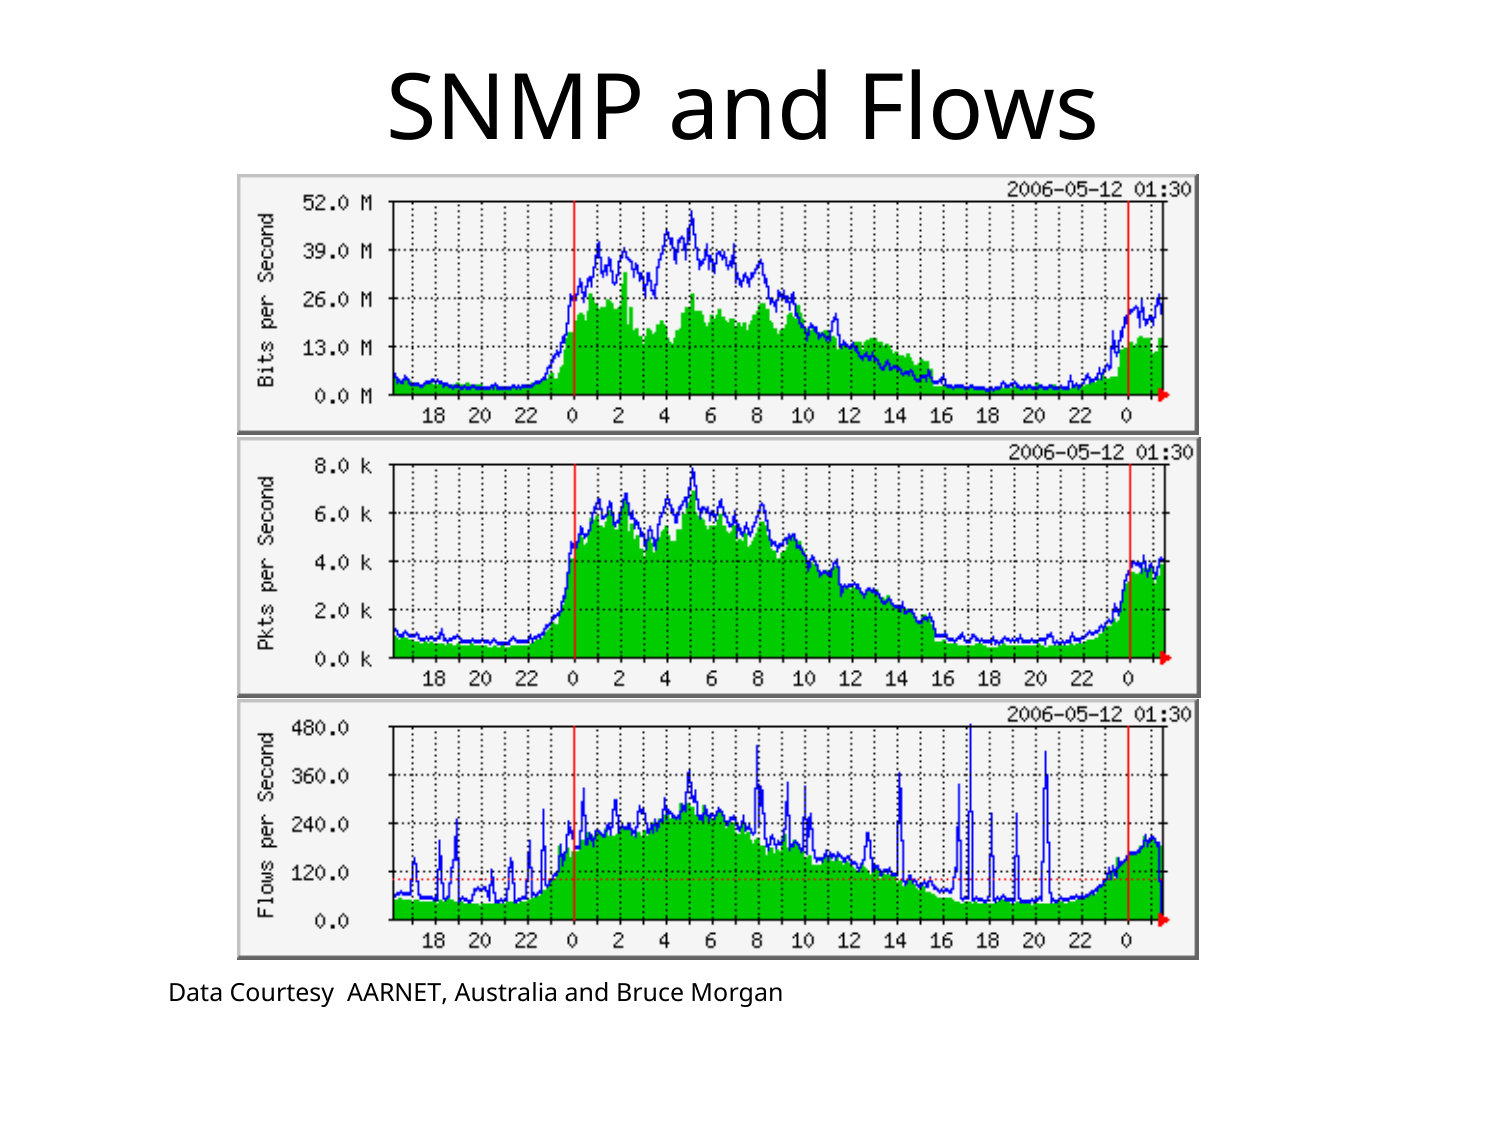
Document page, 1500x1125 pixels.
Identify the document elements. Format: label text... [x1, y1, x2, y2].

picture [237, 174, 1199, 435]
picture [237, 437, 1201, 698]
text_box Data Courtesy AARNET, Australia and Bruce Morgan [162, 974, 1175, 1023]
title SNMP and Flows [112, 0, 1388, 208]
picture [237, 699, 1199, 960]
